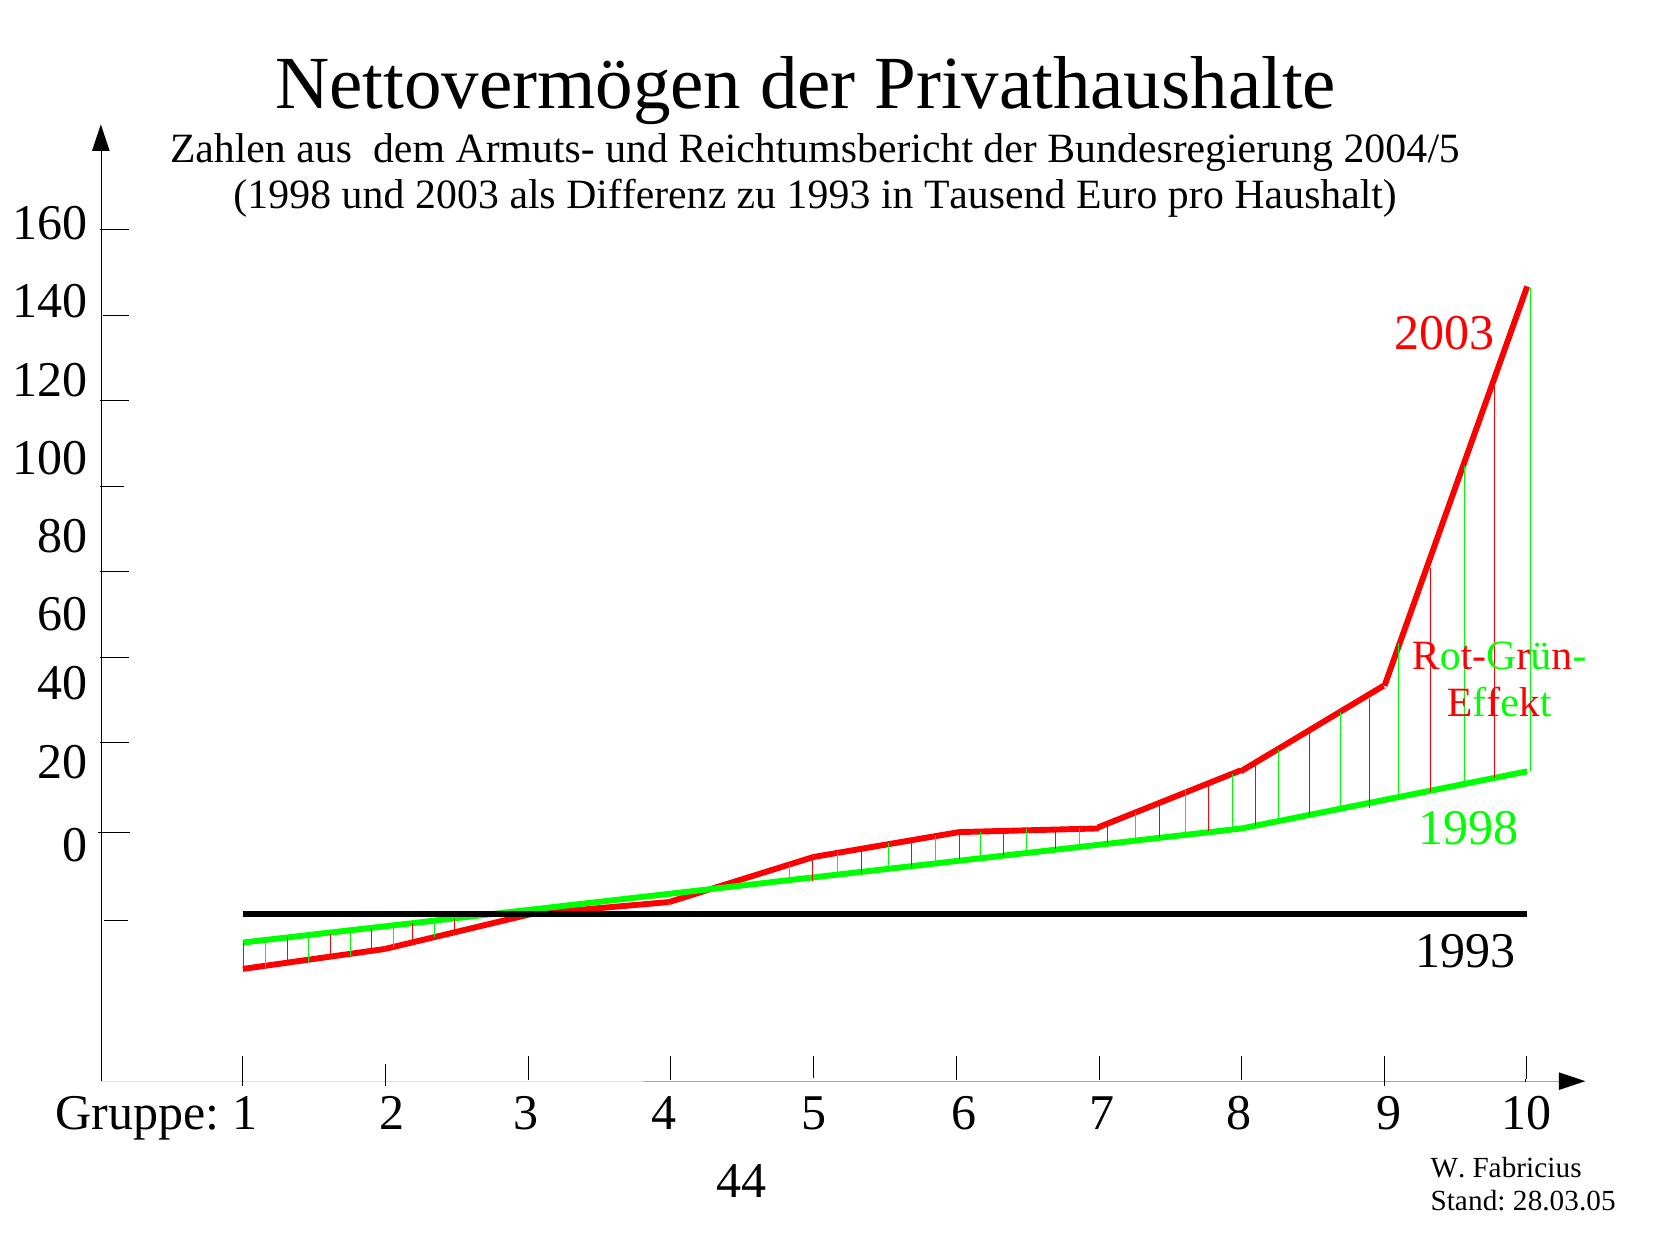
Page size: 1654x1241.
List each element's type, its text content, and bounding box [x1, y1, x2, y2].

text_box 1993 [1415, 923, 1528, 984]
text_box 1998 [1418, 799, 1520, 861]
text_box Gruppe: 1 2 3 4 5 6 7 8 9 10 [43, 1085, 1586, 1152]
text_box Rot-Grün- Effekt [1411, 632, 1594, 737]
text_box <Nummer> [716, 1153, 952, 1215]
text_box 160 140 120 100 80 60 40 20 0 [0, 195, 90, 1020]
text_box Nettovermögen der Privathaushalte Zahlen aus dem Armuts- und Reichtumsbericht der Bundesregierung 2004/5 (1998 und 2003 als Differenz zu 1993 in Tausend Euro pro Haushalt) [170, 42, 1477, 243]
text_box W. Fabricius Stand: 28.03.05 [1430, 1151, 1627, 1228]
text_box 2003 [1394, 305, 1496, 366]
